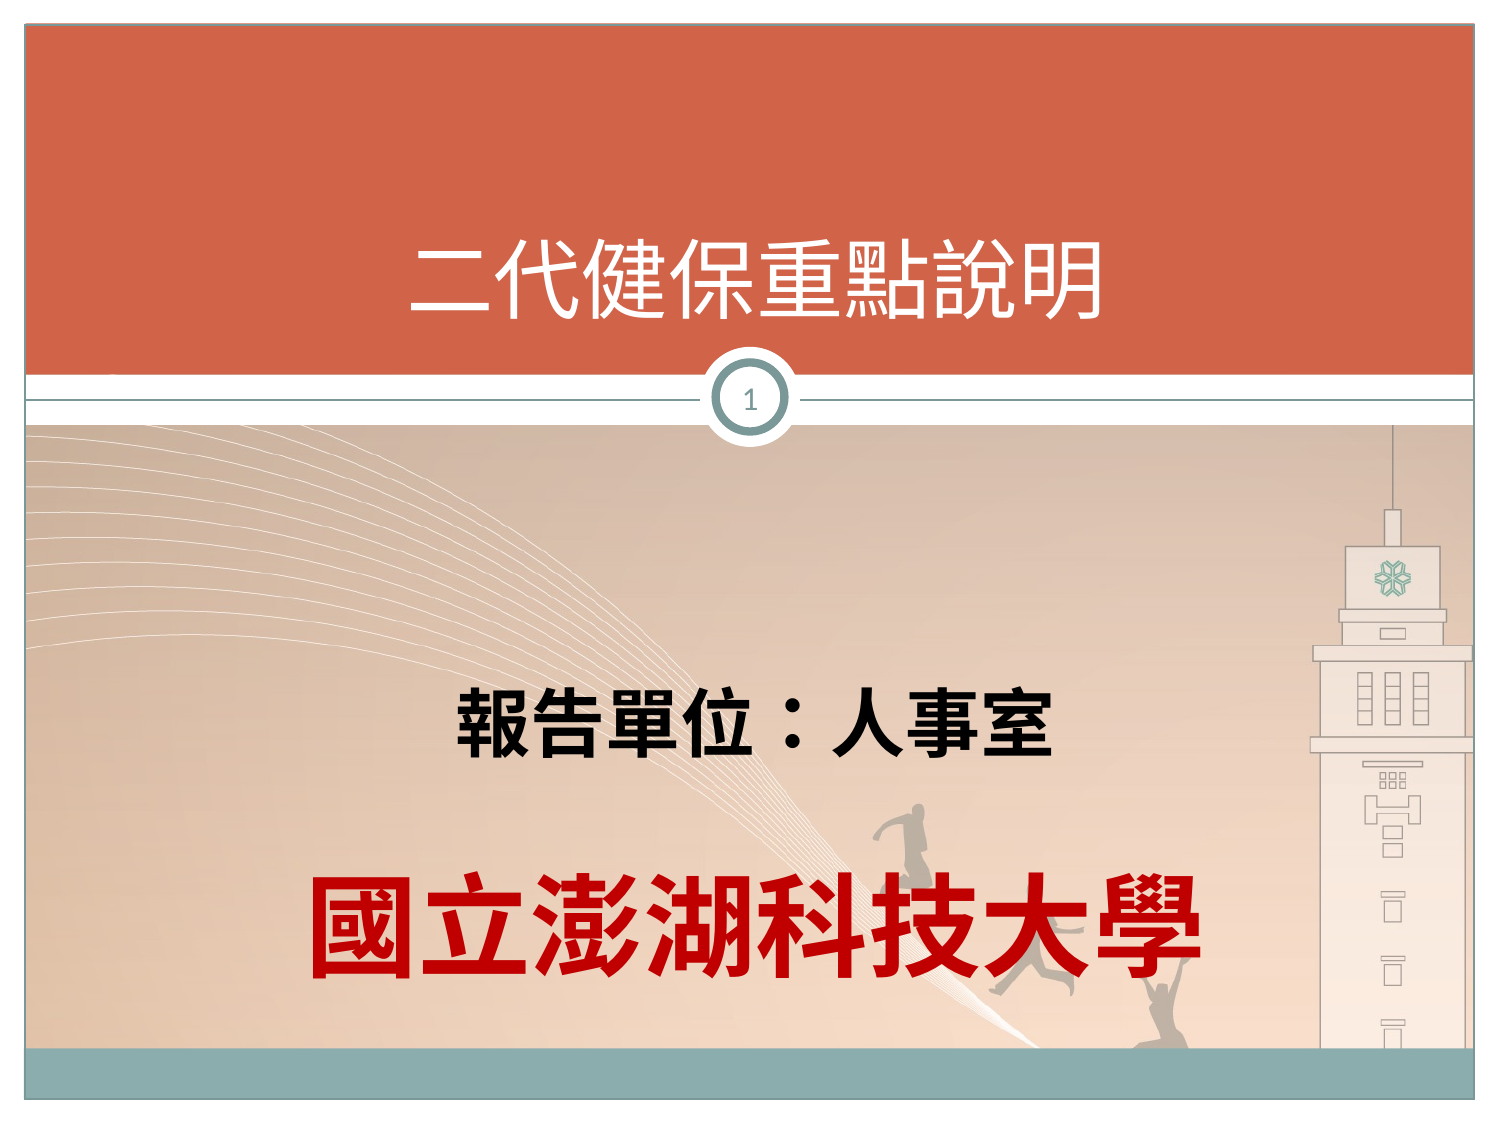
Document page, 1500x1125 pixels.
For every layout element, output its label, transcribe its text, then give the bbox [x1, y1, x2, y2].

text_box <編號> [712, 360, 788, 434]
picture [26, 425, 1473, 1048]
text_box 報告單位：人事室 國立澎湖科技大學 [41, 668, 1471, 1059]
title 二代健保重點說明 [118, 87, 1394, 338]
